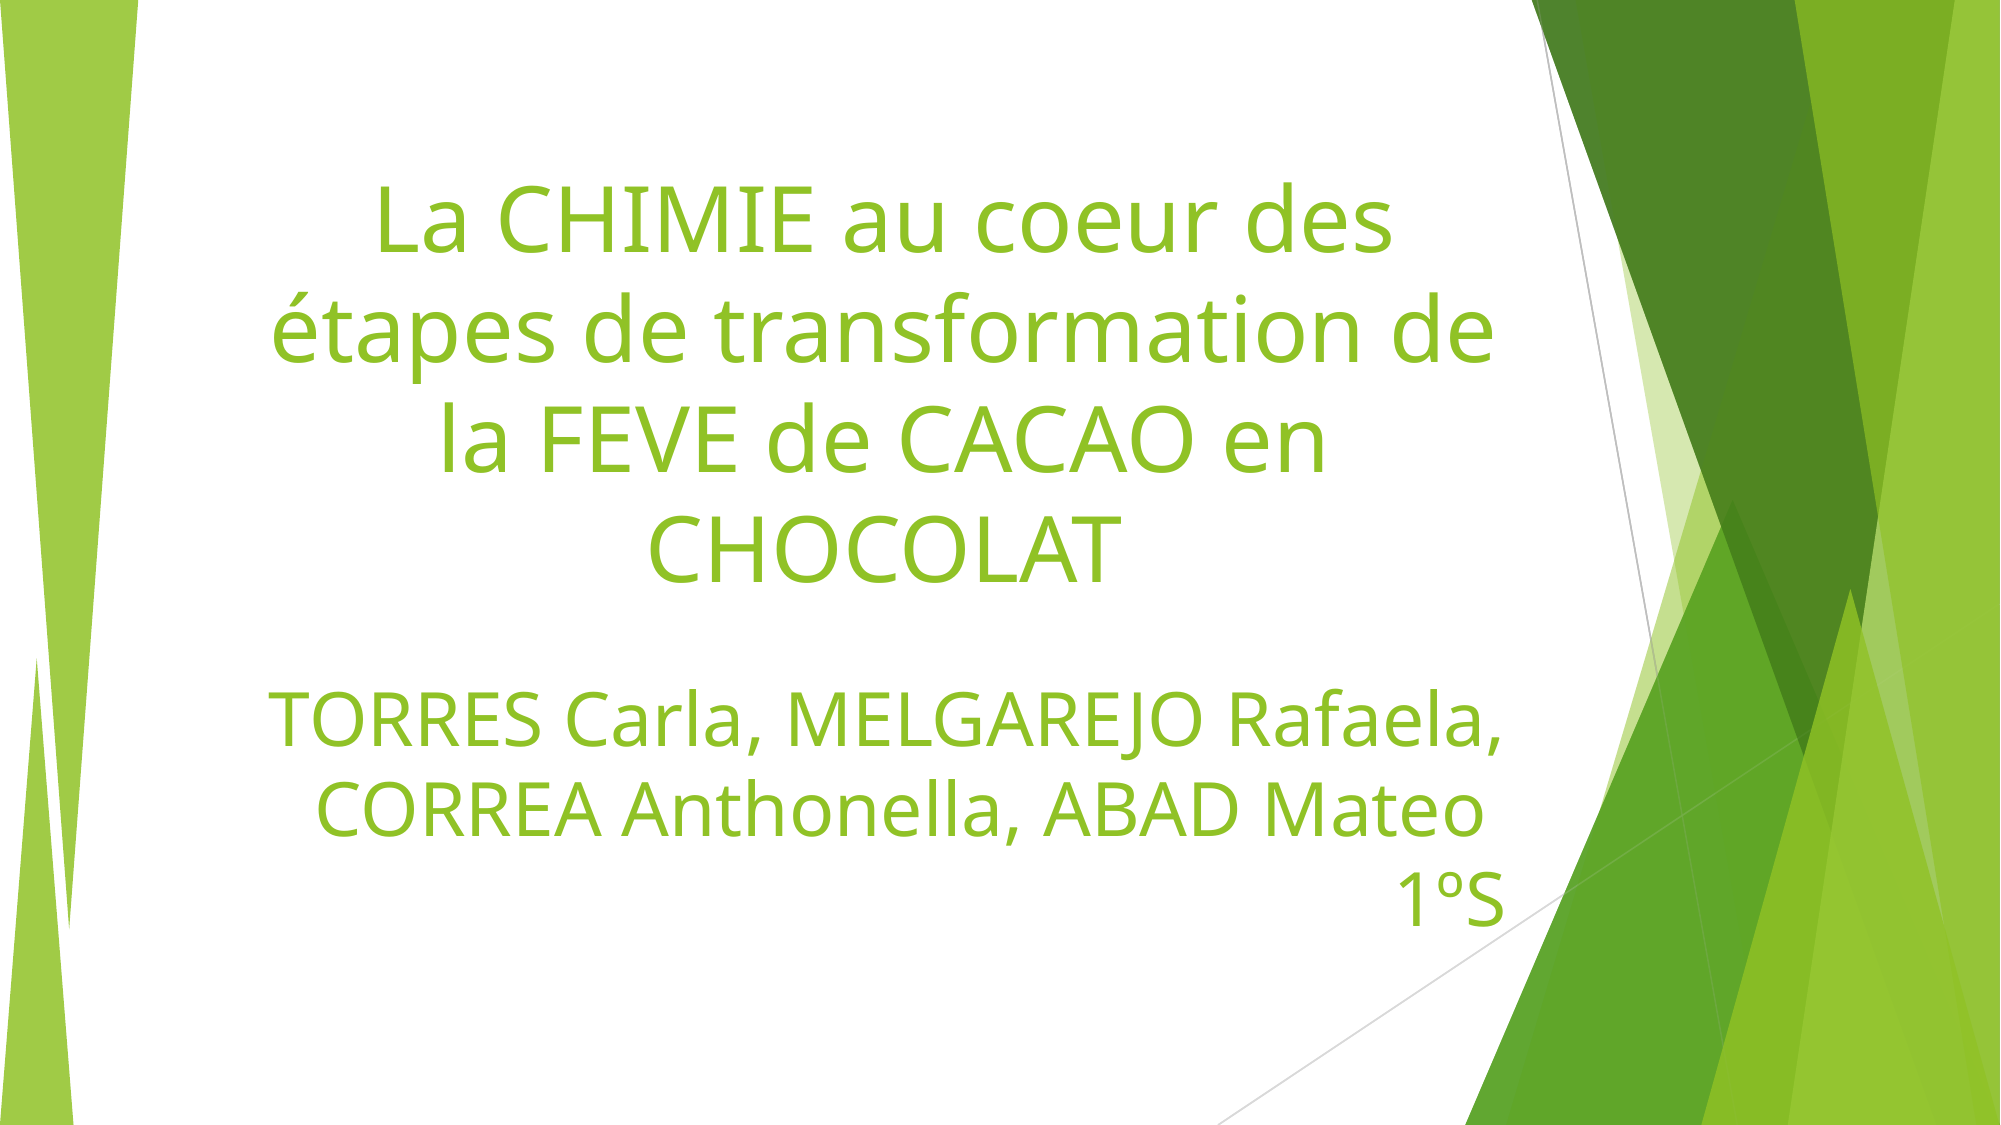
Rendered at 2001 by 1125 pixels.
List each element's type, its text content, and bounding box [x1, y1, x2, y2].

subtitle TORRES Carla, MELGAREJO Rafaela, CORREA Anthonella, ABAD Mateo 1ºS [247, 664, 1522, 845]
title La CHIMIE au coeur des étapes de transformation de la FEVE de CACAO en CHOCOLAT [247, 153, 1522, 664]
